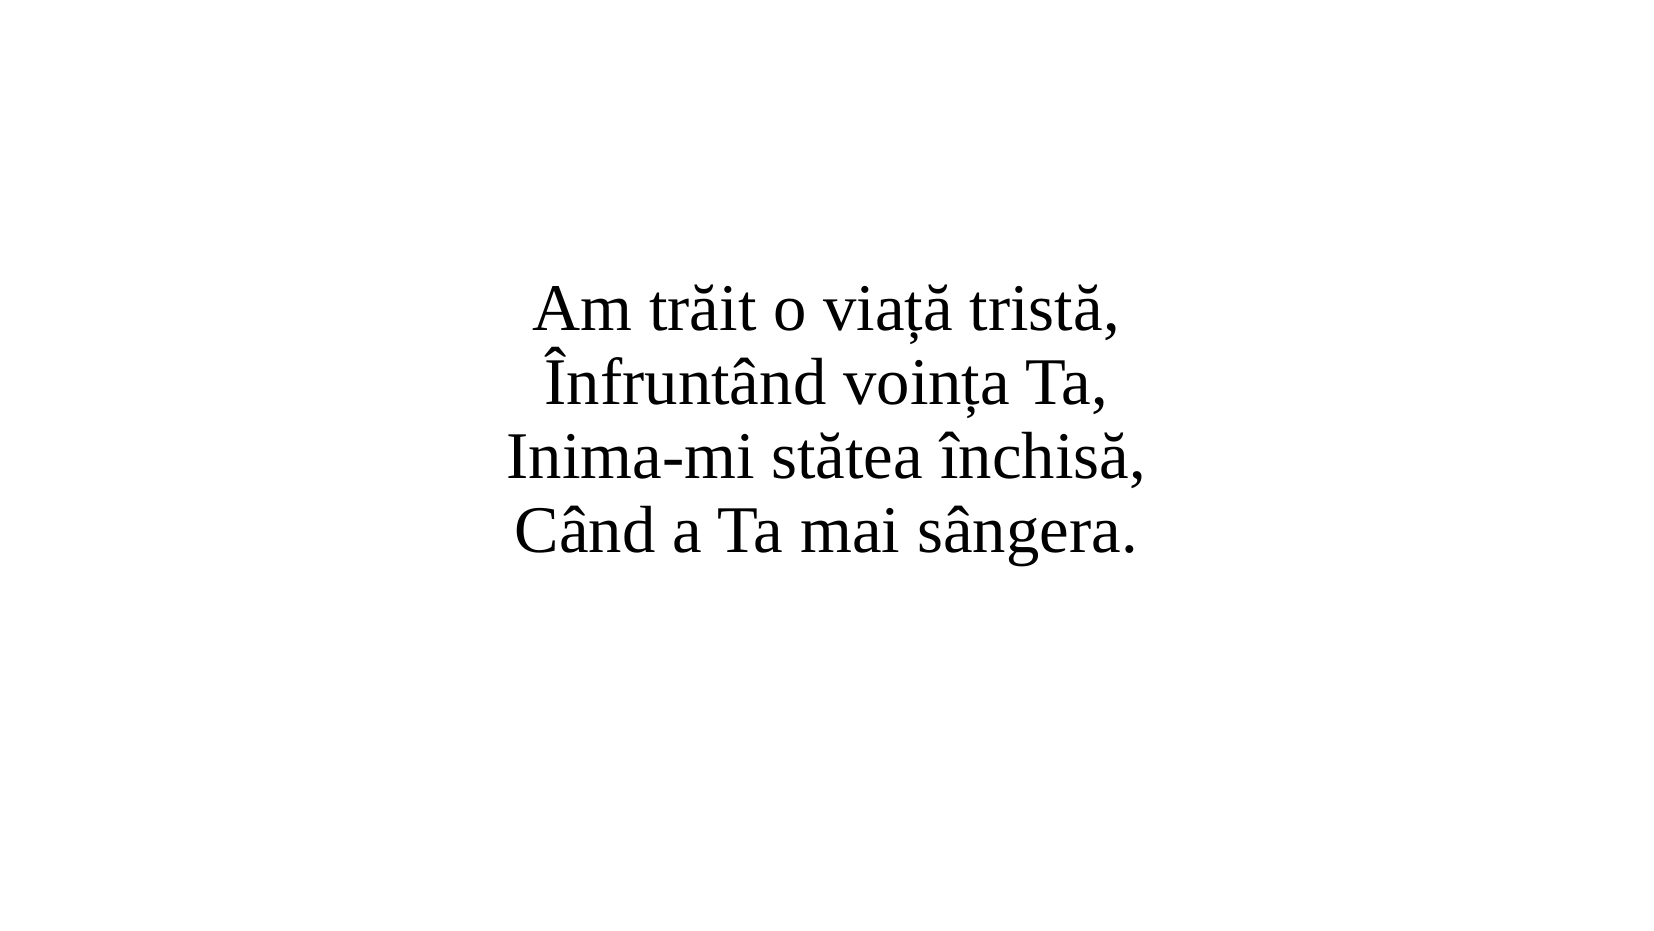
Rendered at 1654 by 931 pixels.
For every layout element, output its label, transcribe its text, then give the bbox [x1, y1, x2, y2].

subtitle Am trăit o viață tristă, Înfruntând voința Ta, Inima-mi stătea închisă, Când a Ta mai sângera. [352, 175, 1301, 663]
